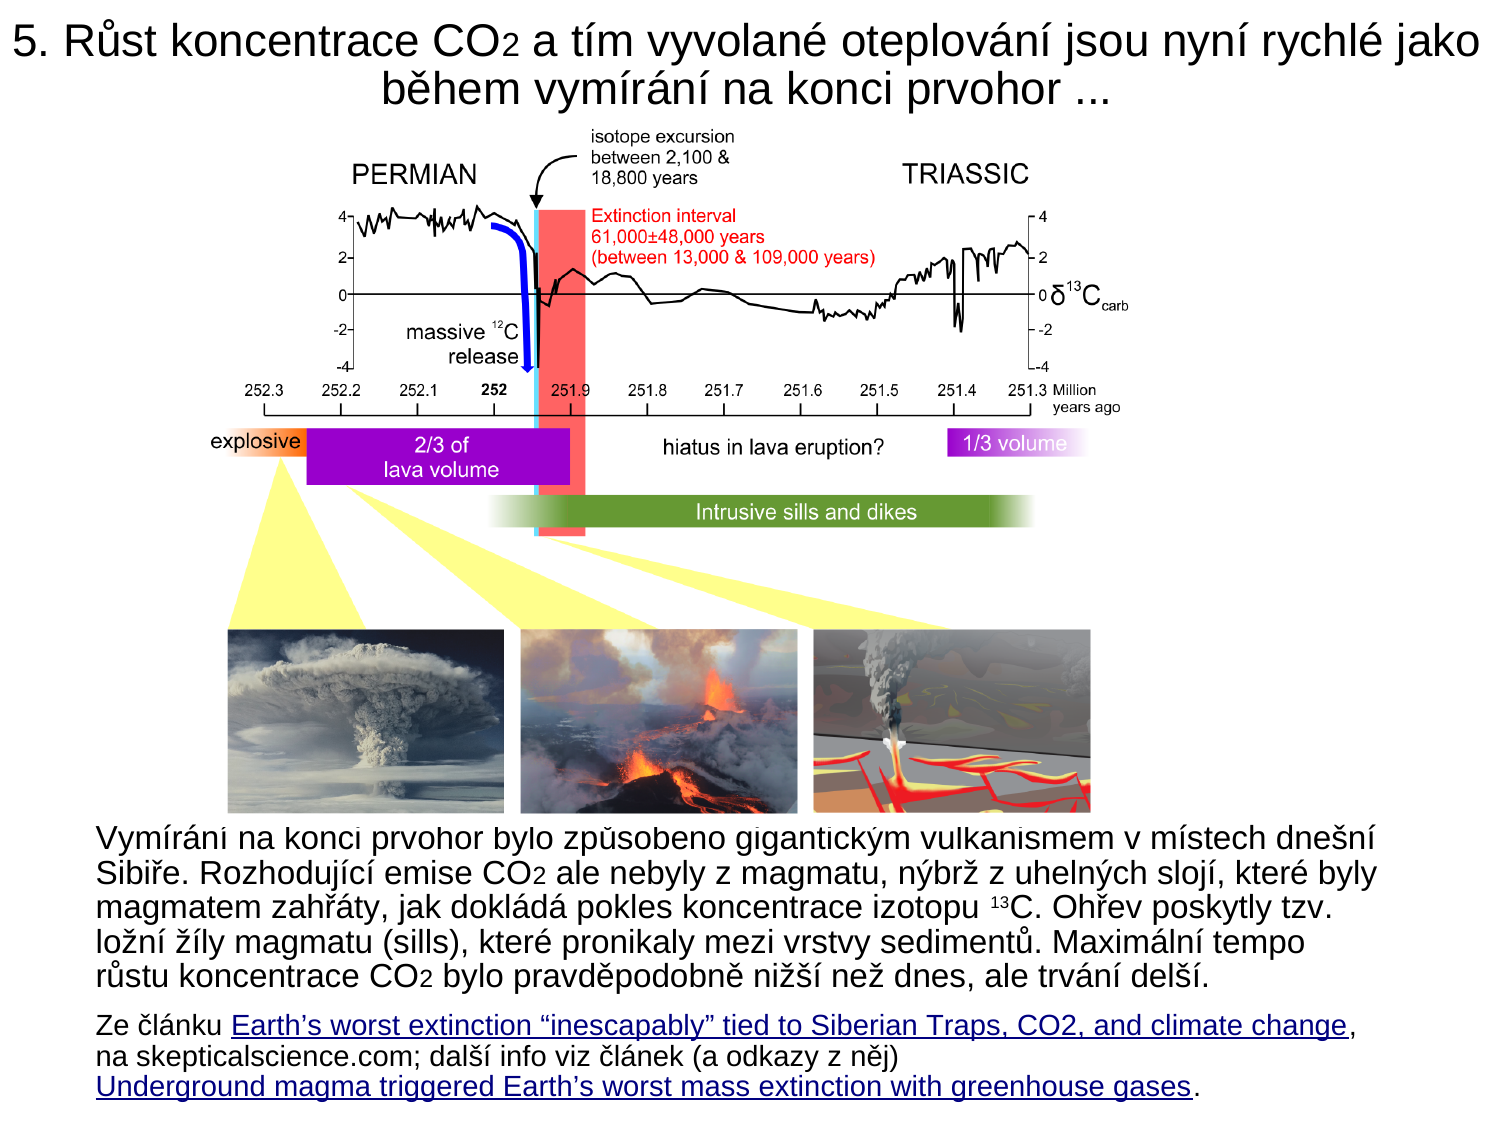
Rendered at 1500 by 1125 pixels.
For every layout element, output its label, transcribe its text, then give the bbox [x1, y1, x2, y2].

title 5. Růst koncentrace CO2 a tím vyvolané oteplování jsou nyní rychlé jako během vymírání na konci prvohor ... [5, 16, 1489, 116]
list Vymírání na konci prvohor bylo způsobeno gigantickým vulkanismem v místech dnešní Sibiře. Rozhodující emise CO2 ale nebyly z magmatu, nýbrž z uhelných slojí, které byly magmatem zahřáty, jak dokládá pokles koncentrace izotopu 13C. Ohřev poskytly tzv. ložní žíly magmatu (sills), které pronikaly mezi vrstvy sedimentů. Maximální tempo růstu koncentrace CO2 bylo pravděpodobně nižší než dnes, ale trvání delší. Ze článku Earth’s worst extinction “inescapably” tied to Siberian Traps, CO2, and climate change, na skepticalscience.com; další info viz článek (a odkazy z něj) Underground magma triggered Earth’s worst mass extinction with greenhouse gases. [39, 822, 1381, 1107]
picture [201, 115, 1135, 828]
